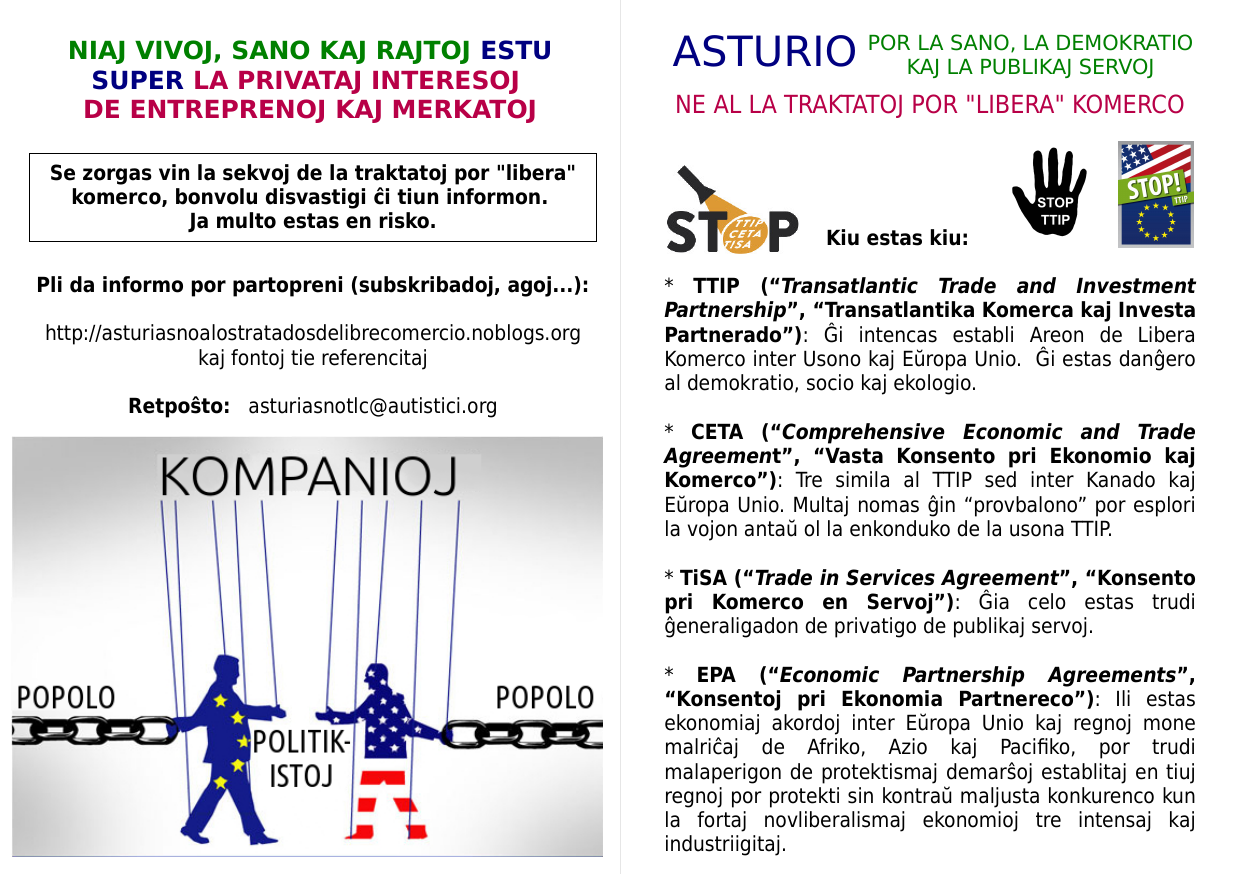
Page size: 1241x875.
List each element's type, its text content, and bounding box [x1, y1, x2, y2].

text_box ASTURIO [657, 20, 894, 84]
text_box NE AL LA TRAKTATOJ POR "LIBERA" KOMERCO [660, 82, 1201, 127]
text_box Se zorgas vin la sekvoj de la traktatoj por "libera" komerco, bonvolu disvastigi ĉi tiun informon. Ja multo estas en risko. [29, 153, 597, 242]
text_box NIAJ VIVOJ, SANO KAJ RAJTOJ ESTU SUPER LA PRIVATAJ INTERESOJ DE ENTREPRENOJ KAJ MERKATOJ [53, 29, 568, 132]
text_box POR LA SANO, LA DEMOKRATIO KAJ LA PUBLIKAJ SERVOJ [838, 23, 1223, 87]
picture [1007, 143, 1089, 244]
picture [1118, 141, 1194, 249]
picture [667, 165, 799, 254]
picture [11, 436, 603, 857]
text_box Kiu estas kiu: * TTIP (“Transatlantic Trade and Investment Partnership”, “Transatlantika Komerca kaj Investa Partnerado”): Ĝi intencas establi Areon de Libera Komerco inter Usono kaj Eŭropa Unio. Ĝi estas danĝero al demokratio, socio kaj ekologio. * CETA (“Comprehensive Economic and Trade Agreement”, “Vasta Konsento pri Ekonomio kaj Komerco”): Tre simila al TTIP sed inter Kanado kaj Eŭropa Unio. Multaj nomas ĝin “provbalono” por esplori la vojon antaŭ ol la enkonduko de la usona TTIP. * TiSA (“Trade in Services Agreement”, “Konsento pri Komerco en Servoj”): Ĝia celo estas trudi ĝeneraligadon de privatigo de publikaj servoj. * EPA (“Economic Partnership Agreements”, “Konsentoj pri Ekonomia Partnereco”): Ili estas ekonomiaj akordoj inter Eŭropa Unio kaj regnoj mone malriĉaj de Afriko, Azio kaj Pacifiko, por trudi malaperigon de protektismaj demarŝoj establitaj en tiuj regnoj por protekti sin kontraŭ maljusta konkurenco kun la fortaj novliberalismaj ekonomioj tre intensaj kaj industriigitaj. [649, 218, 1211, 865]
text_box Pli da informo por partopreni (subskribadoj, agoj...): http://asturiasnoalostratadosdelibrecomercio.noblogs.org kaj fontoj tie referencitaj Retpoŝto: asturiasnotlc@autistici.org [11, 265, 615, 427]
